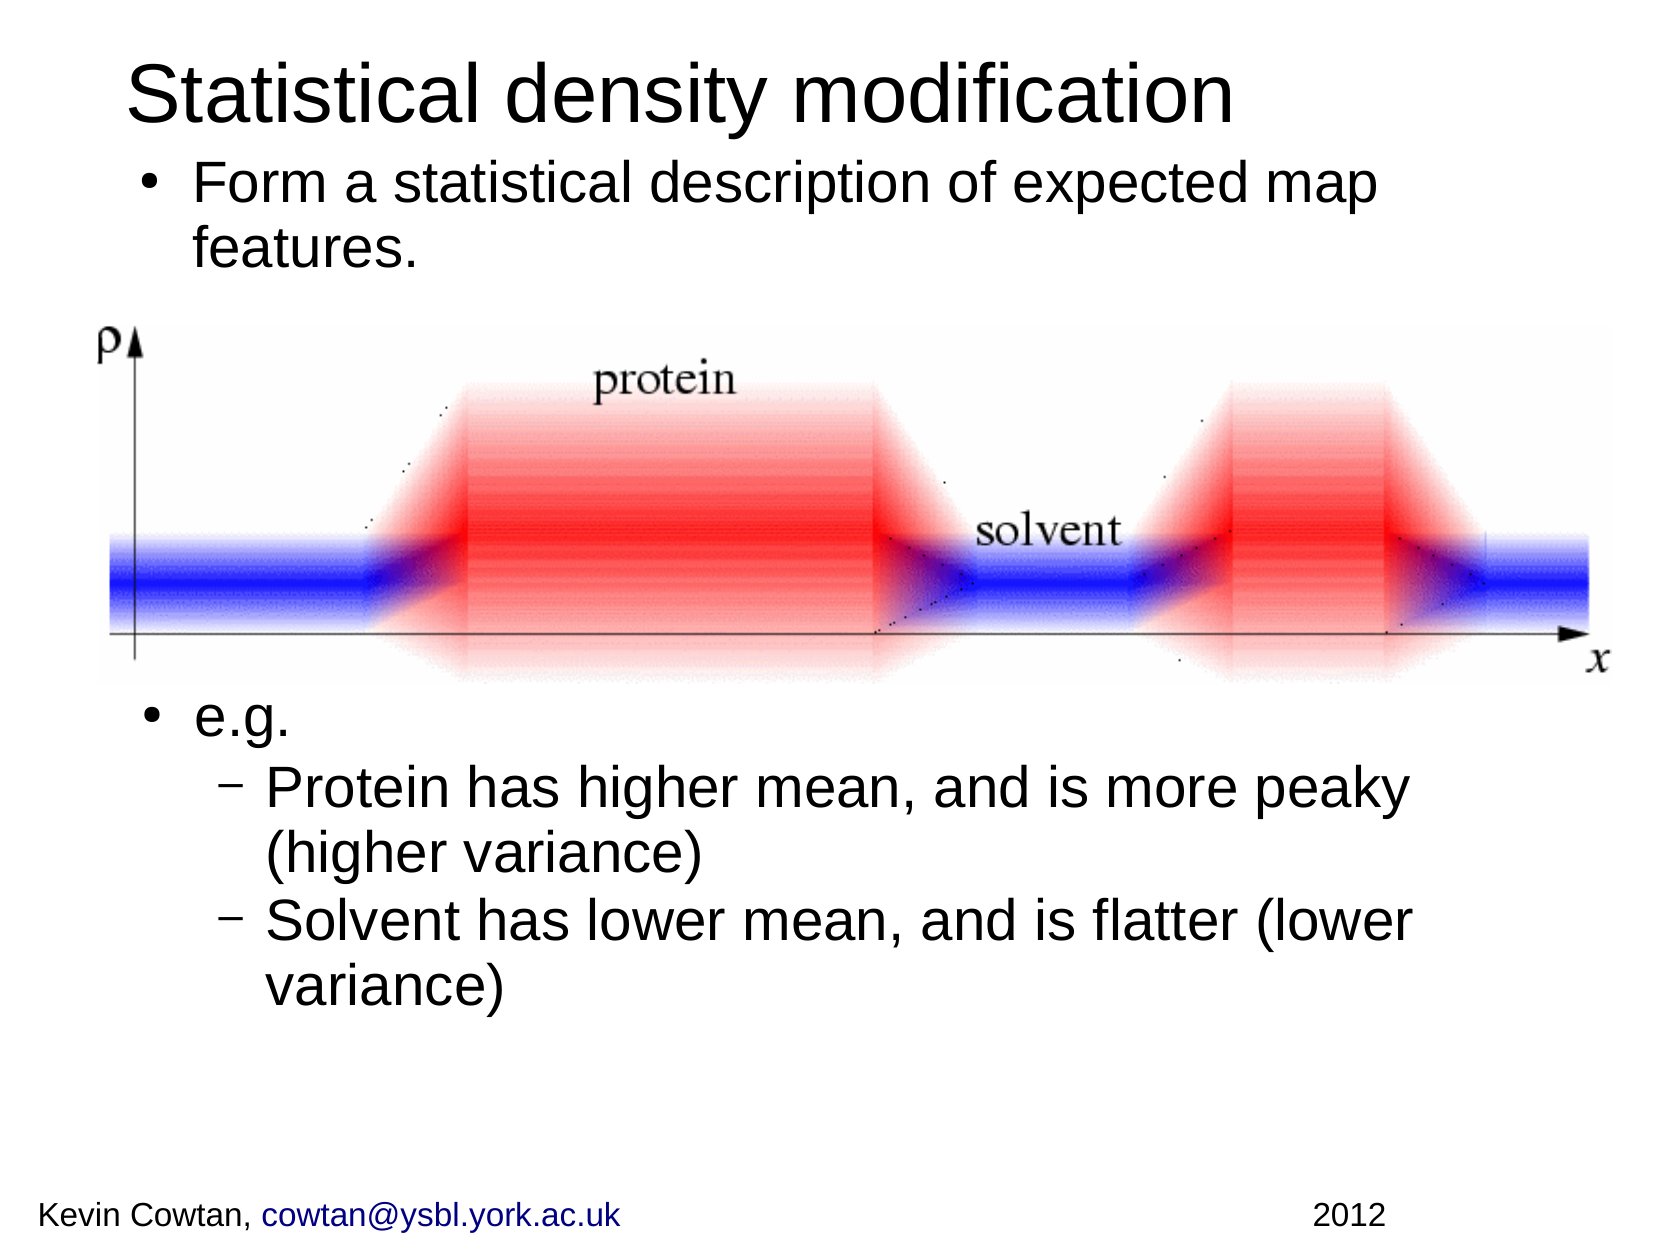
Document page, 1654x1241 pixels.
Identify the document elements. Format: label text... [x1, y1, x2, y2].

picture [97, 325, 121, 684]
list Form a statistical description of expected map features. [121, 150, 1534, 1127]
list e.g. Protein has higher mean, and is more peaky (higher variance) Solvent has lower mean, and is flatter (lower variance) [124, 683, 1530, 1154]
title Statistical density modification [125, 37, 1538, 151]
picture [1534, 325, 1612, 684]
